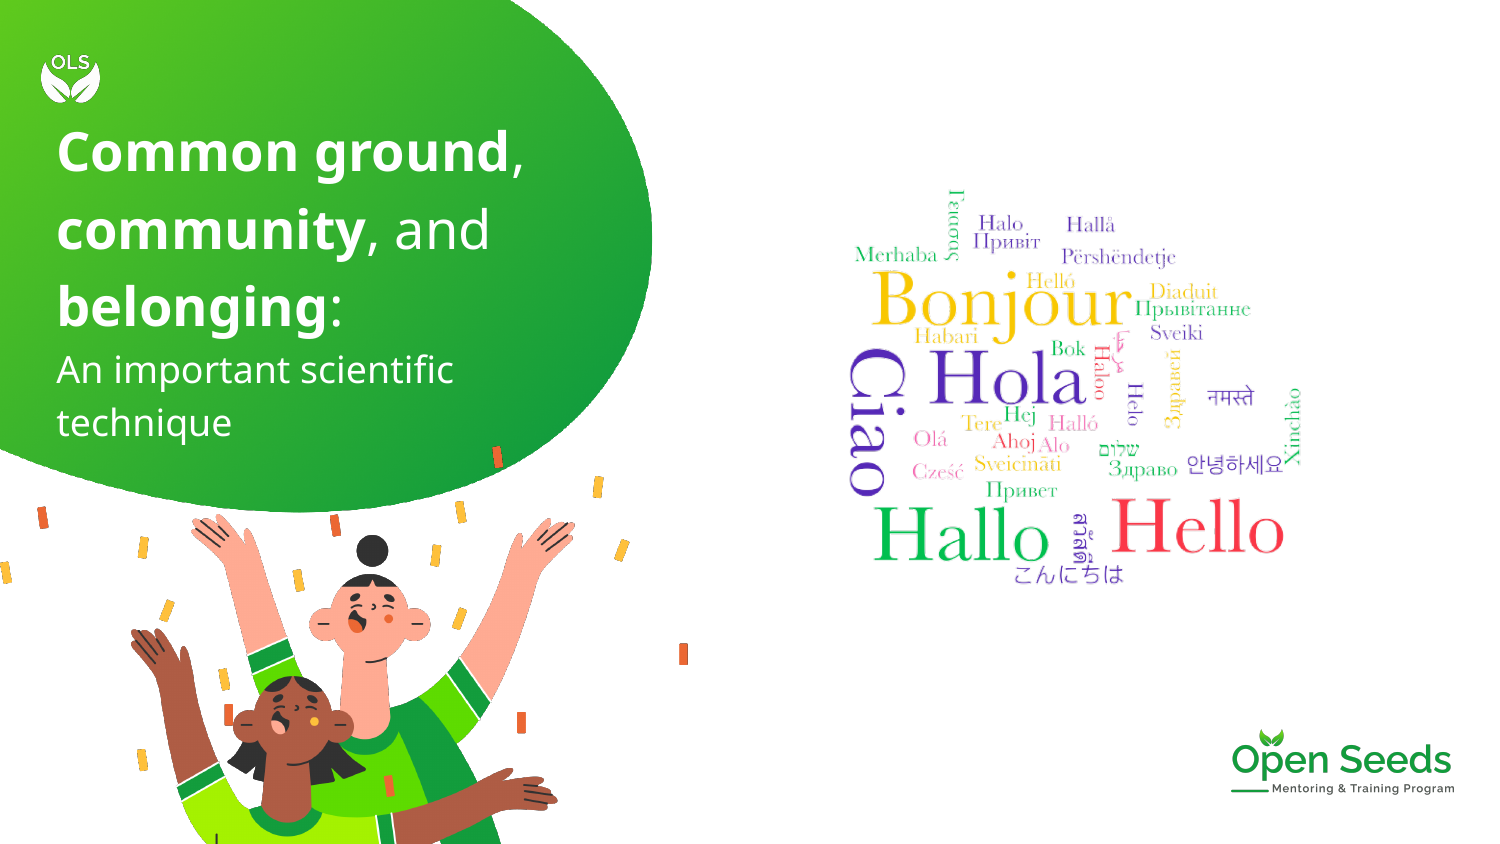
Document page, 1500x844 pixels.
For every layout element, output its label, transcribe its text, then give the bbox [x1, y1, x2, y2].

picture [0, 0, 1500, 844]
title Common ground, community, and belonging: An important scientific technique [41, 90, 611, 494]
